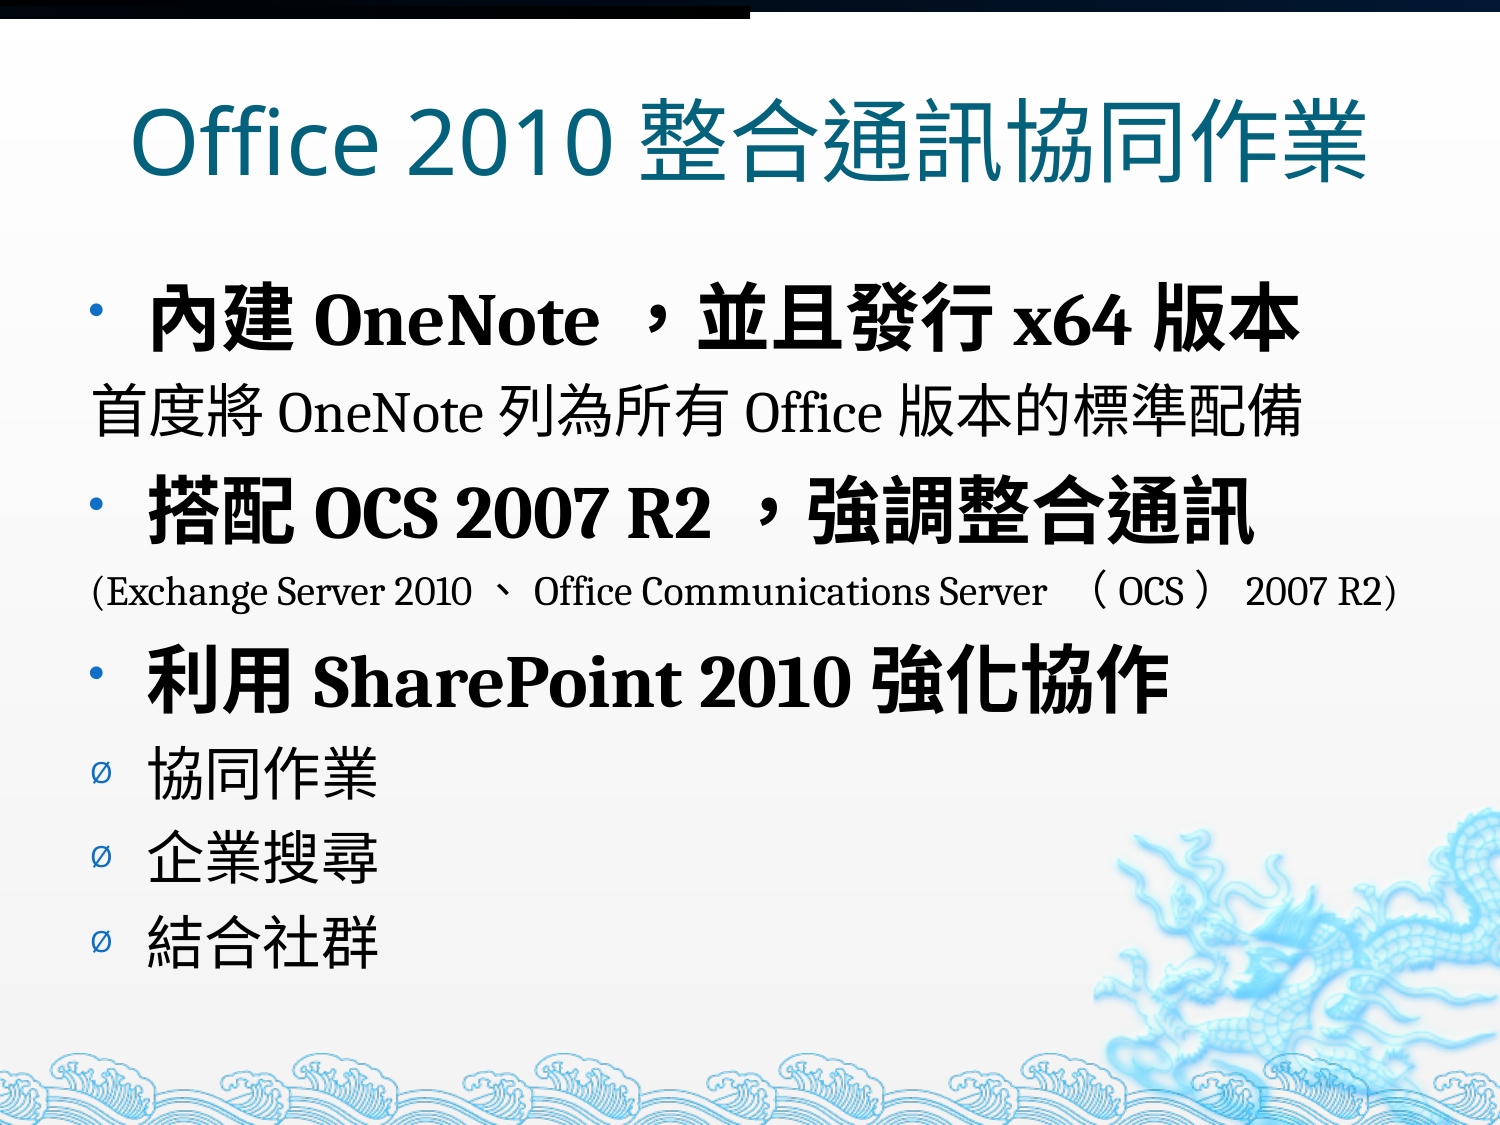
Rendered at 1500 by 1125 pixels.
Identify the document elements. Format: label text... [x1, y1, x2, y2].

list 內建OneNote，並且發行x64版本 首度將OneNote列為所有Office版本的標準配備 搭配OCS 2007 R2，強調整合通訊 (Exchange Server 2010、Office Communications Server （OCS）2007 R2) 利用SharePoint 2010強化協作 協同作業 企業搜尋 結合社群 [75, 262, 1426, 1005]
title Office 2010整合通訊協同作業 [75, 45, 1426, 233]
